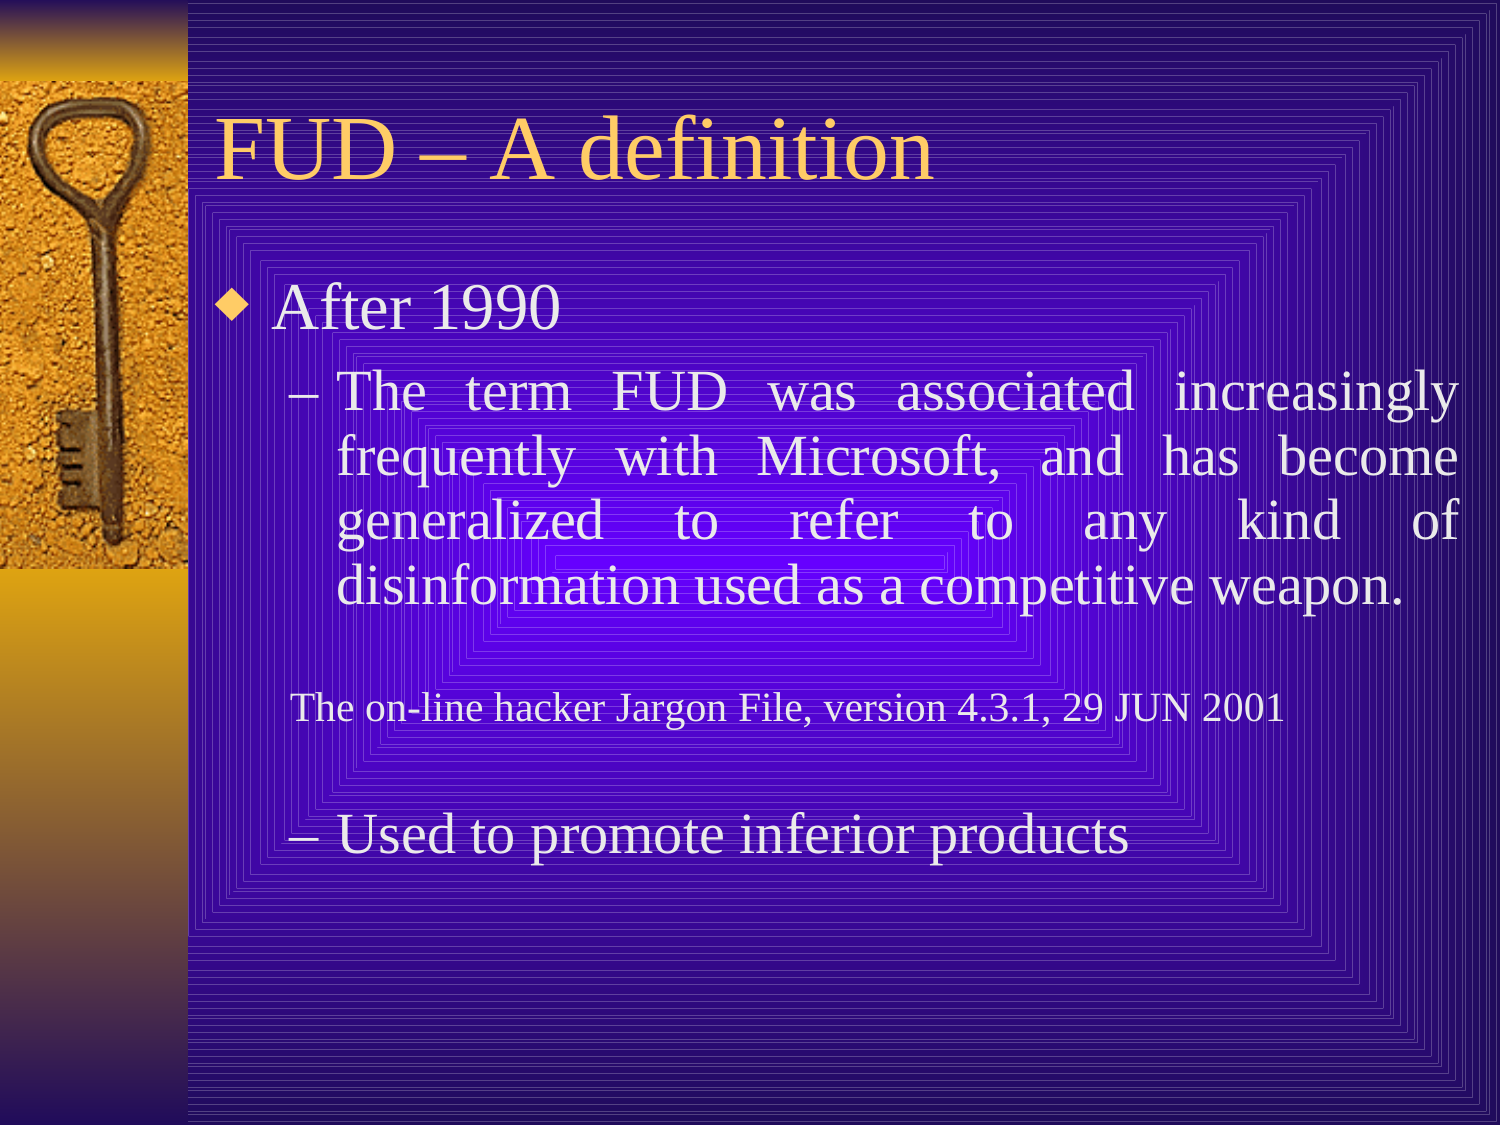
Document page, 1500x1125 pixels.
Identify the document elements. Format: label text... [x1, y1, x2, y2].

title FUD – A definition [200, 49, 1476, 248]
picture [0, 81, 188, 569]
list After 1990 The term FUD was associated increasingly frequently with Microsoft, and has become generalized to refer to any kind of disinformation used as a competitive weapon. The on-line hacker Jargon File, version 4.3.1, 29 JUN 2001 Used to promote inferior products [200, 262, 1476, 1000]
